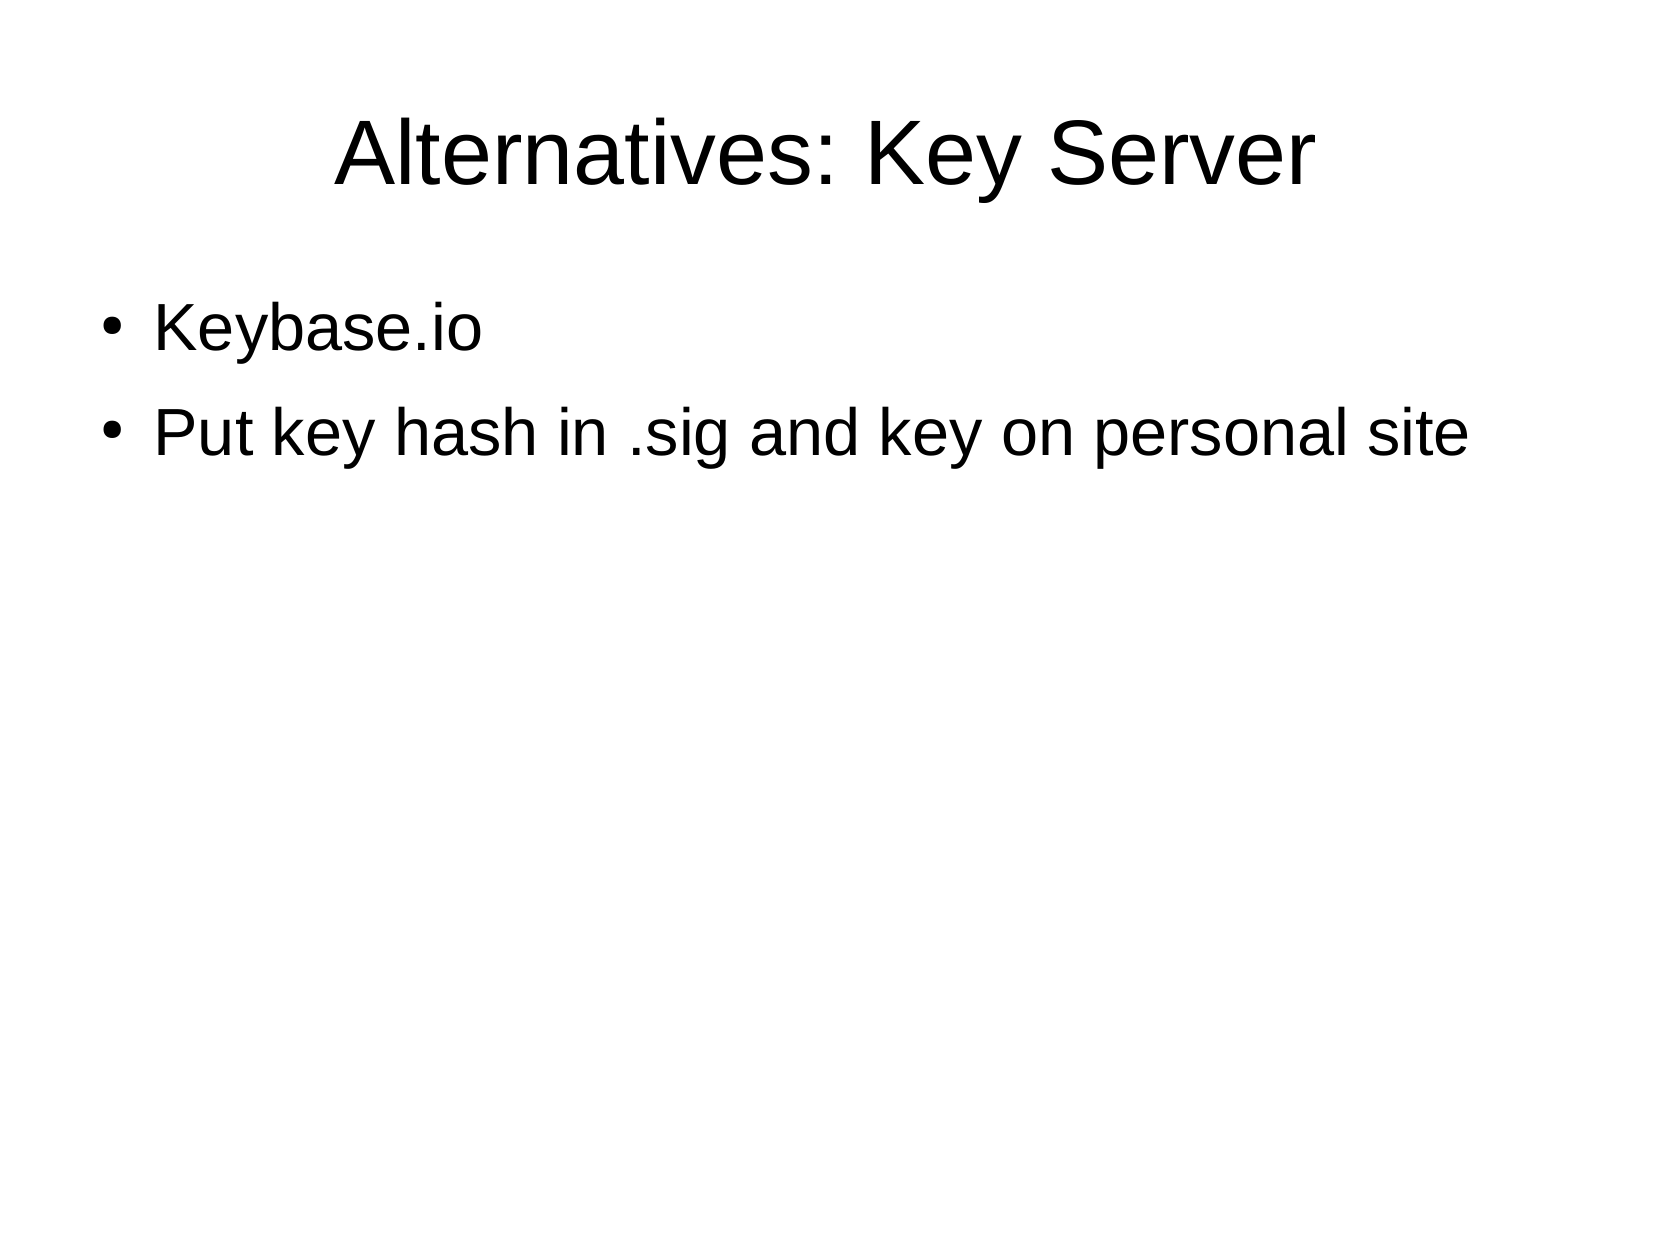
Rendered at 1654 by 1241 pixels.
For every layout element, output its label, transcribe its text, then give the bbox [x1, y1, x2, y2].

title Alternatives: Key Server [82, 49, 1571, 257]
list Keybase.io Put key hash in .sig and key on personal site [82, 290, 1571, 1010]
